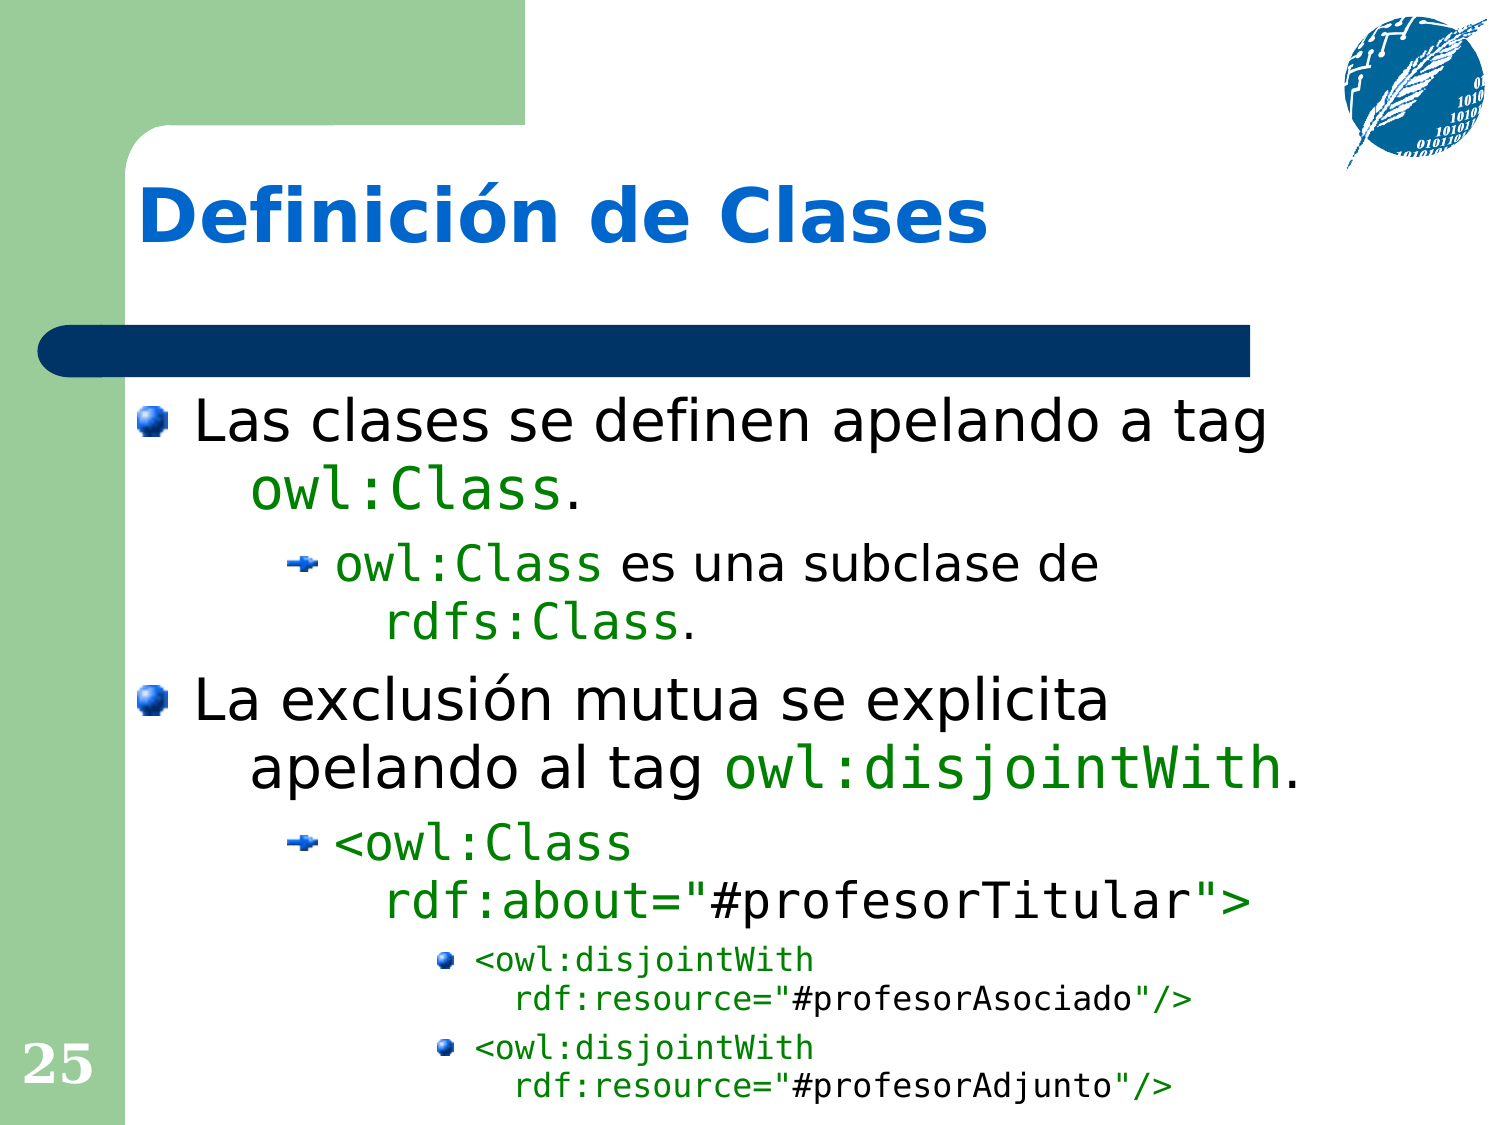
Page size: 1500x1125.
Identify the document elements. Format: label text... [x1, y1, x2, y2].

title Definición de Clases [136, 136, 1414, 301]
picture [1341, 15, 1487, 172]
picture [1427, 138, 1431, 148]
picture [1436, 127, 1450, 136]
picture [1416, 140, 1425, 149]
picture [1433, 139, 1440, 147]
list Las clases se definen apelando a tag owl:Class. owl:Class es una subclase de rdfs:Class. La exclusión mutua se explicita apelando al tag owl:disjointWith. <owl:Class rdf:about="#profesorTitular"> <owl:disjointWith rdf:resource="#profesorAsociado"/> <owl:disjointWith rdf:resource="#profesorAdjunto"/> </owl:Class> [137, 387, 1400, 1084]
